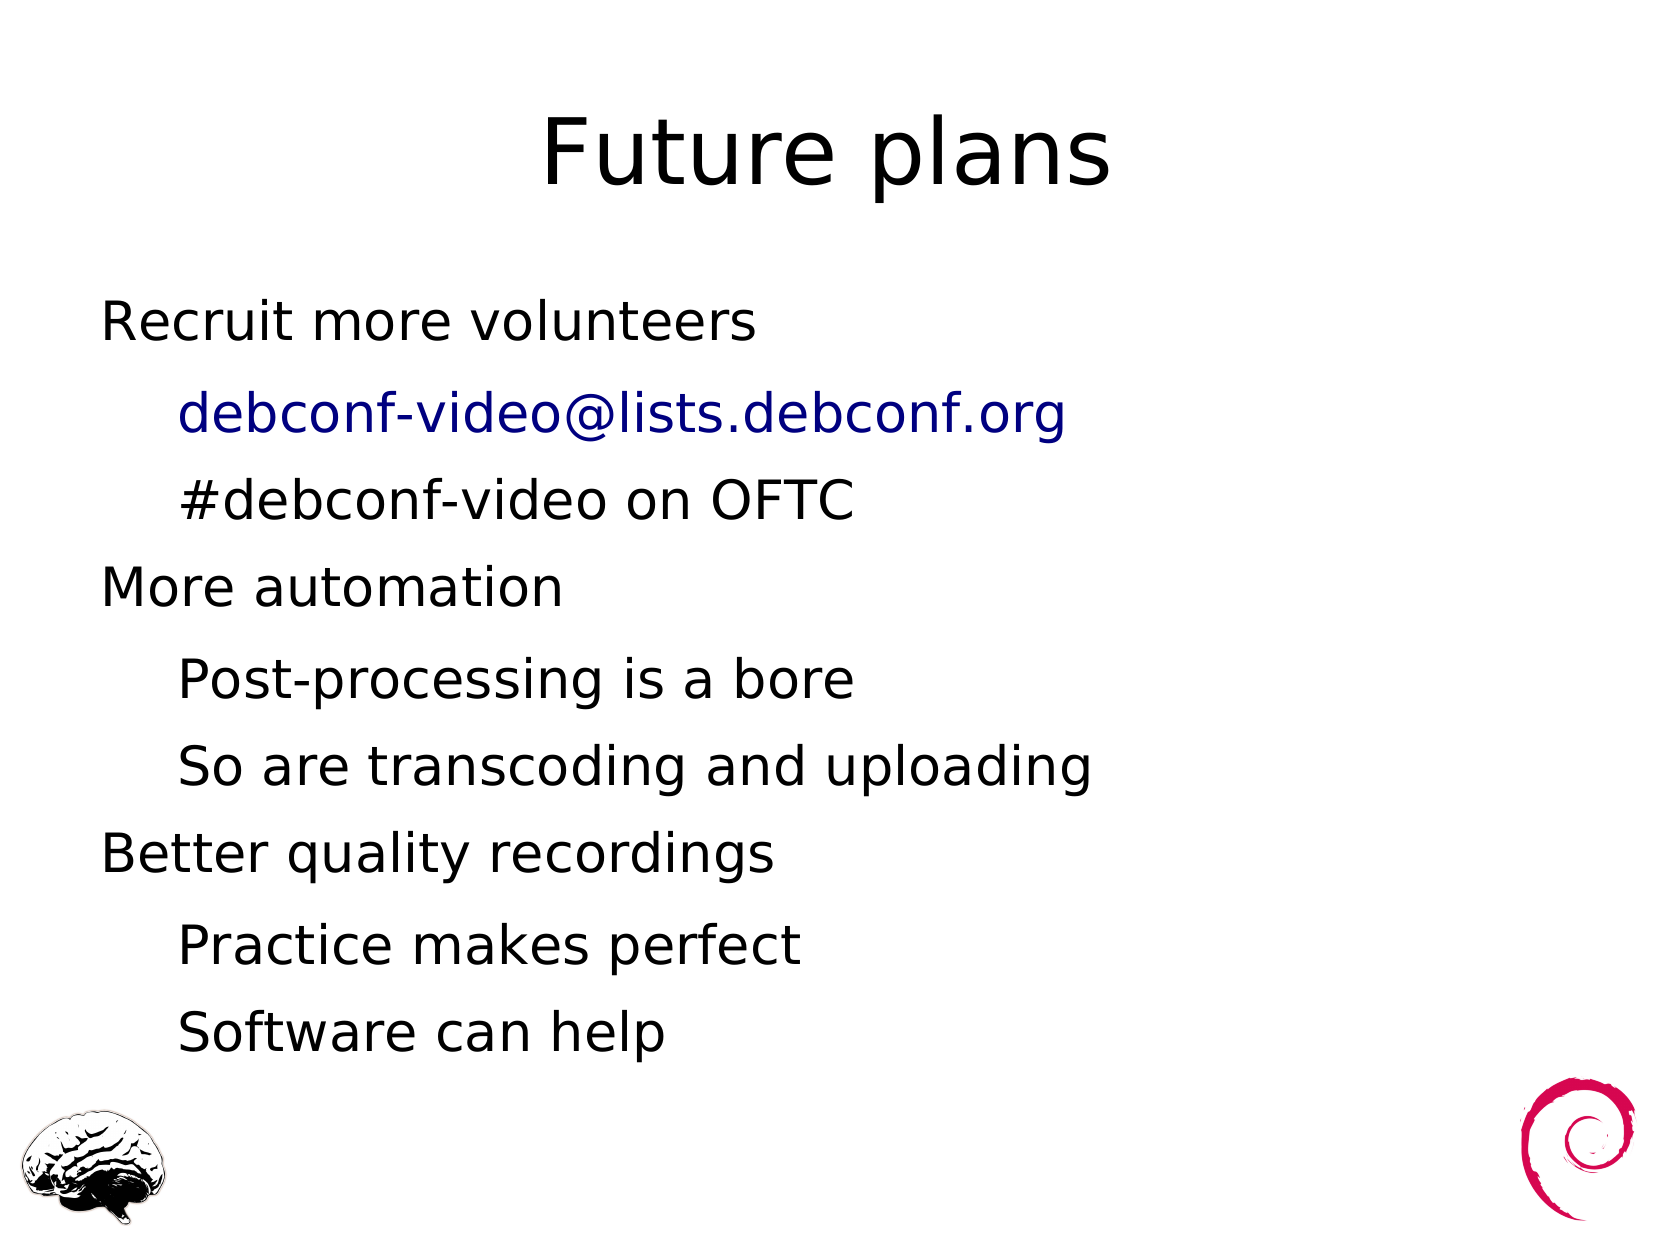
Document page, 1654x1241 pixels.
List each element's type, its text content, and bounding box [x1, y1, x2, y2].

picture [19, 1108, 168, 1241]
picture [1519, 1075, 1638, 1222]
title Future plans [82, 49, 1571, 257]
list Recruit more volunteers debconf-video@lists.debconf.org #debconf-video on OFTC More automation Post-processing is a bore So are transcoding and uploading Better quality recordings Practice makes perfect Software can help [82, 290, 1571, 1109]
